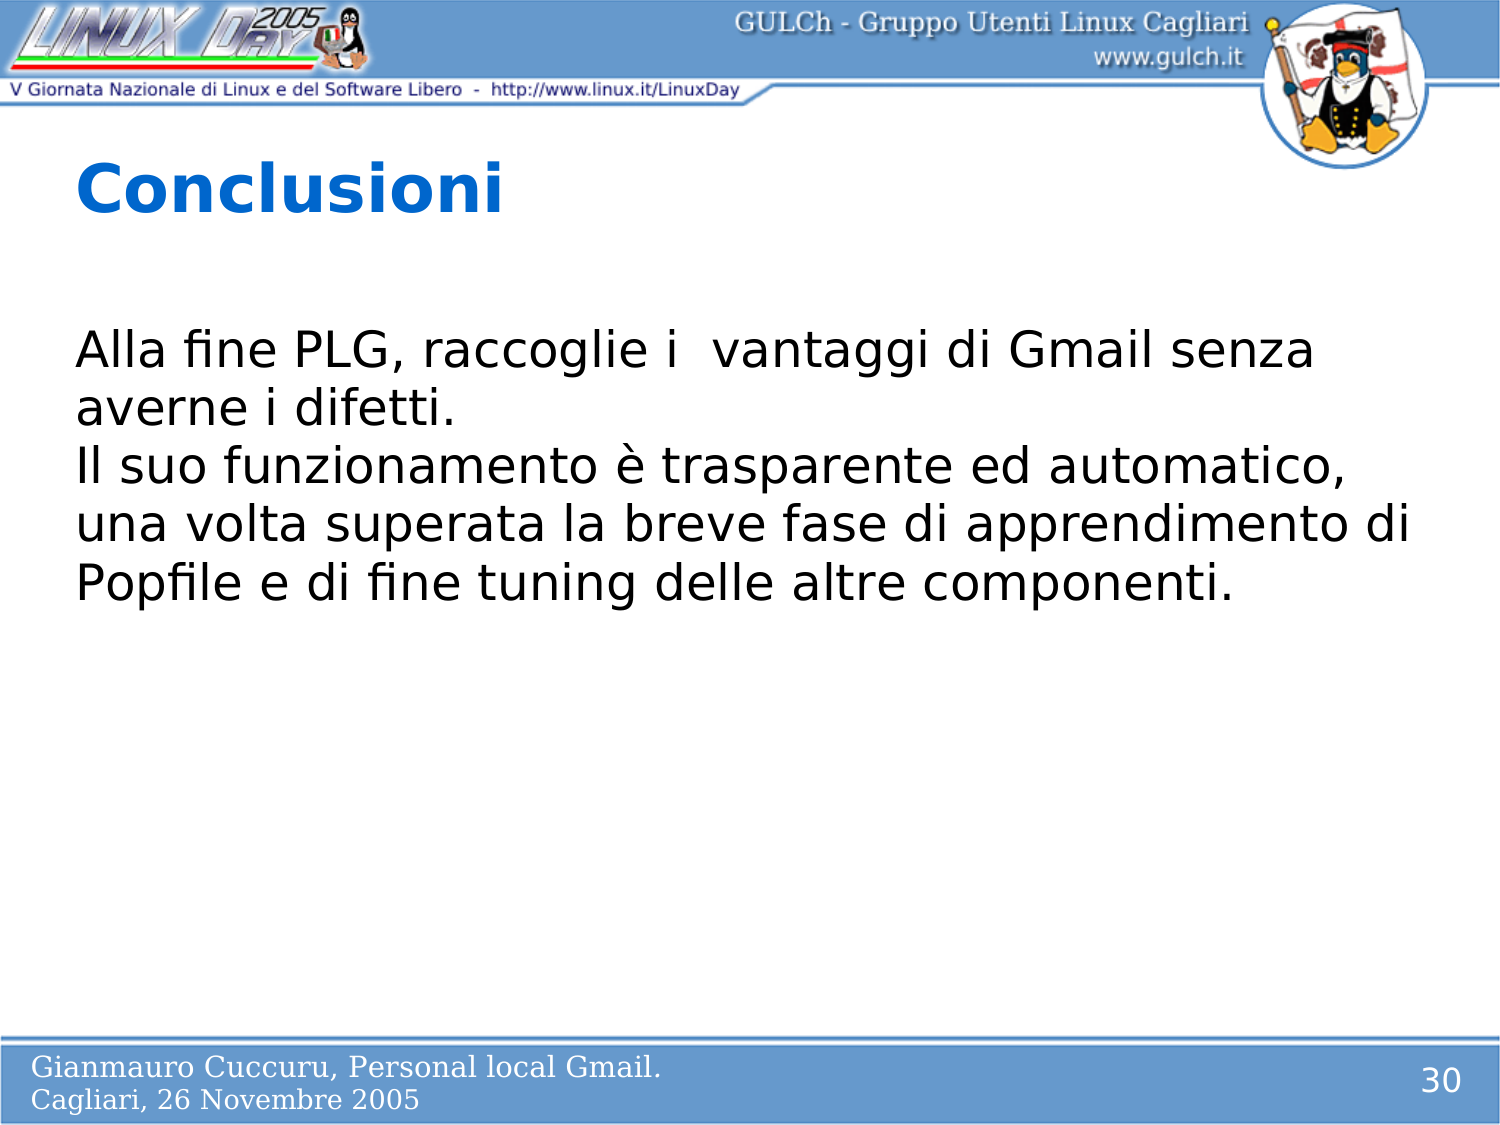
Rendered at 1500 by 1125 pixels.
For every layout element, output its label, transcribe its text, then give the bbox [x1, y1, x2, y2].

text_box Conclusioni [75, 149, 507, 228]
text_box Alla fine PLG, raccoglie i vantaggi di Gmail senza averne i difetti. Il suo funzionamento è trasparente ed automatico, una volta superata la breve fase di apprendimento di Popfile e di fine tuning delle altre componenti. [75, 262, 1426, 788]
picture [0, 0, 1500, 1125]
